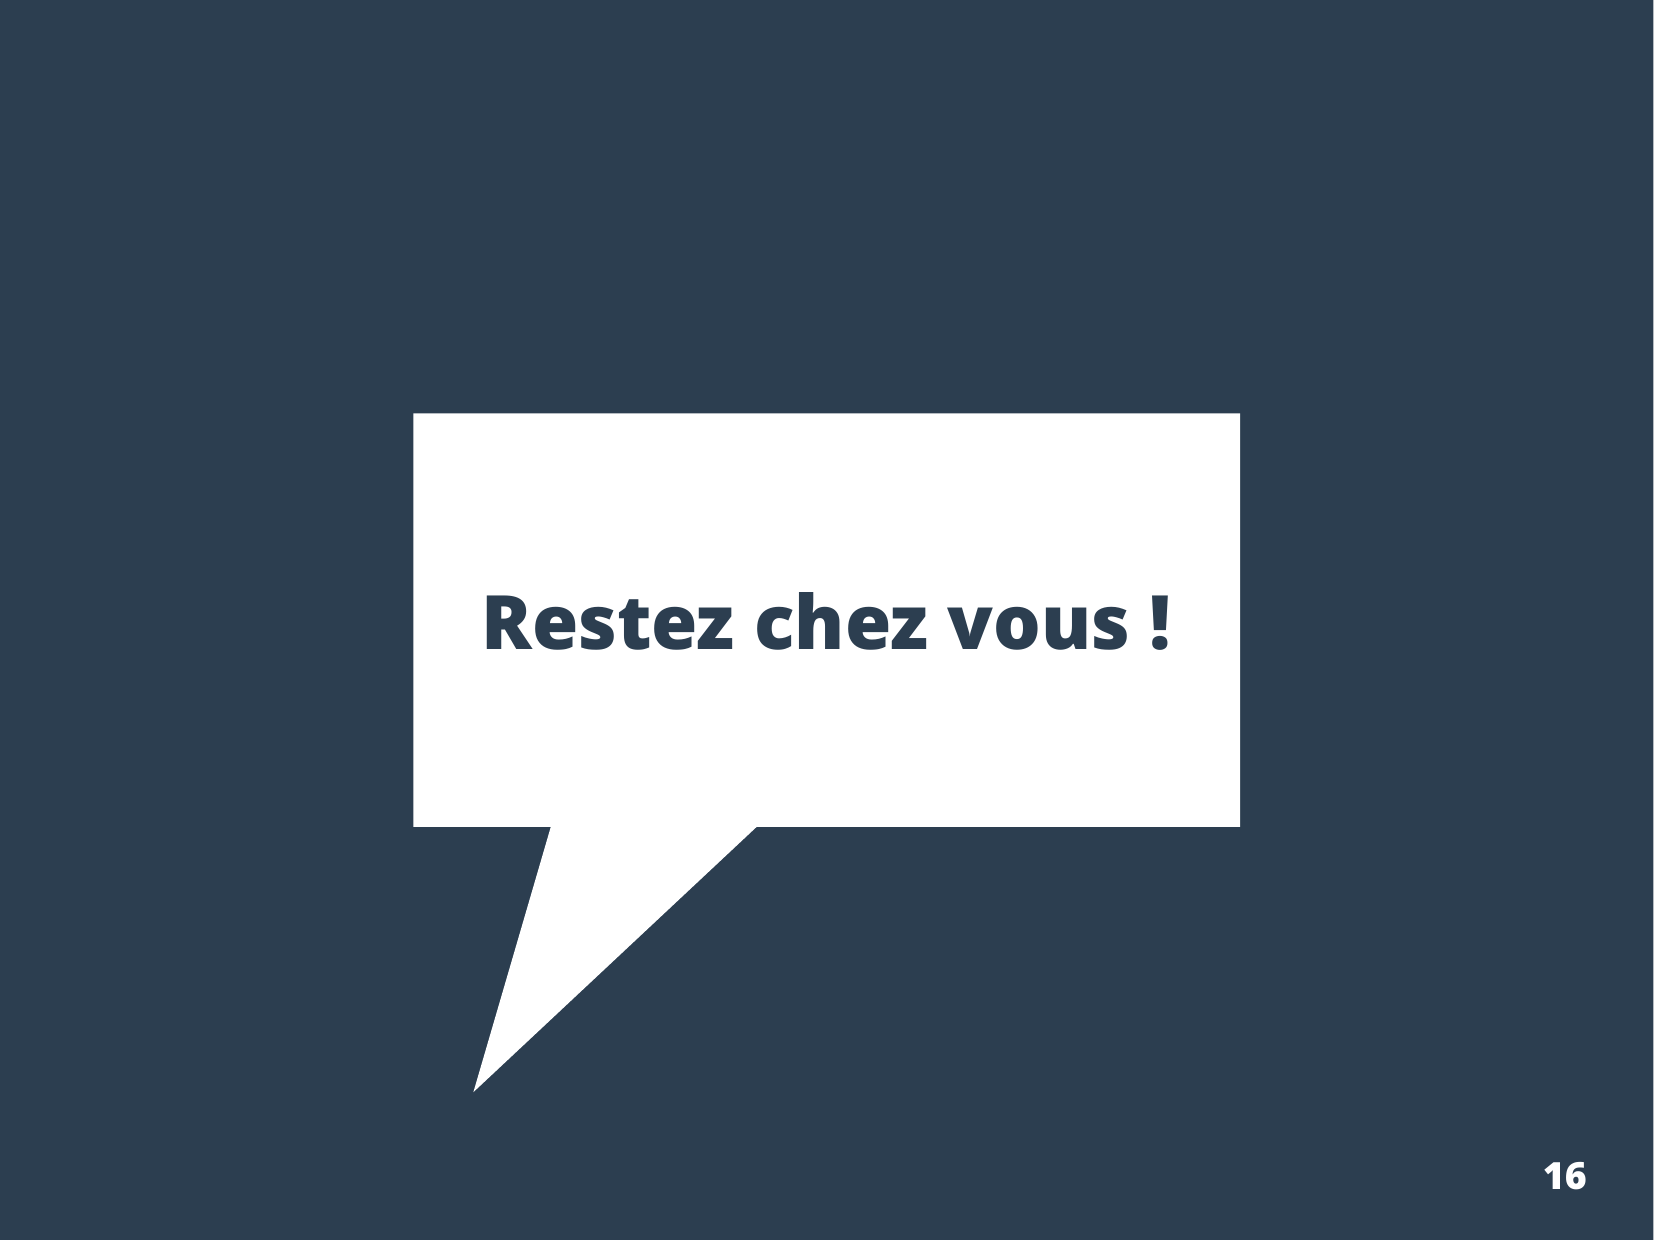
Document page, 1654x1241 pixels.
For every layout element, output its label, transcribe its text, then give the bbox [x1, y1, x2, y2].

title Restez chez vous ! [442, 442, 1211, 798]
